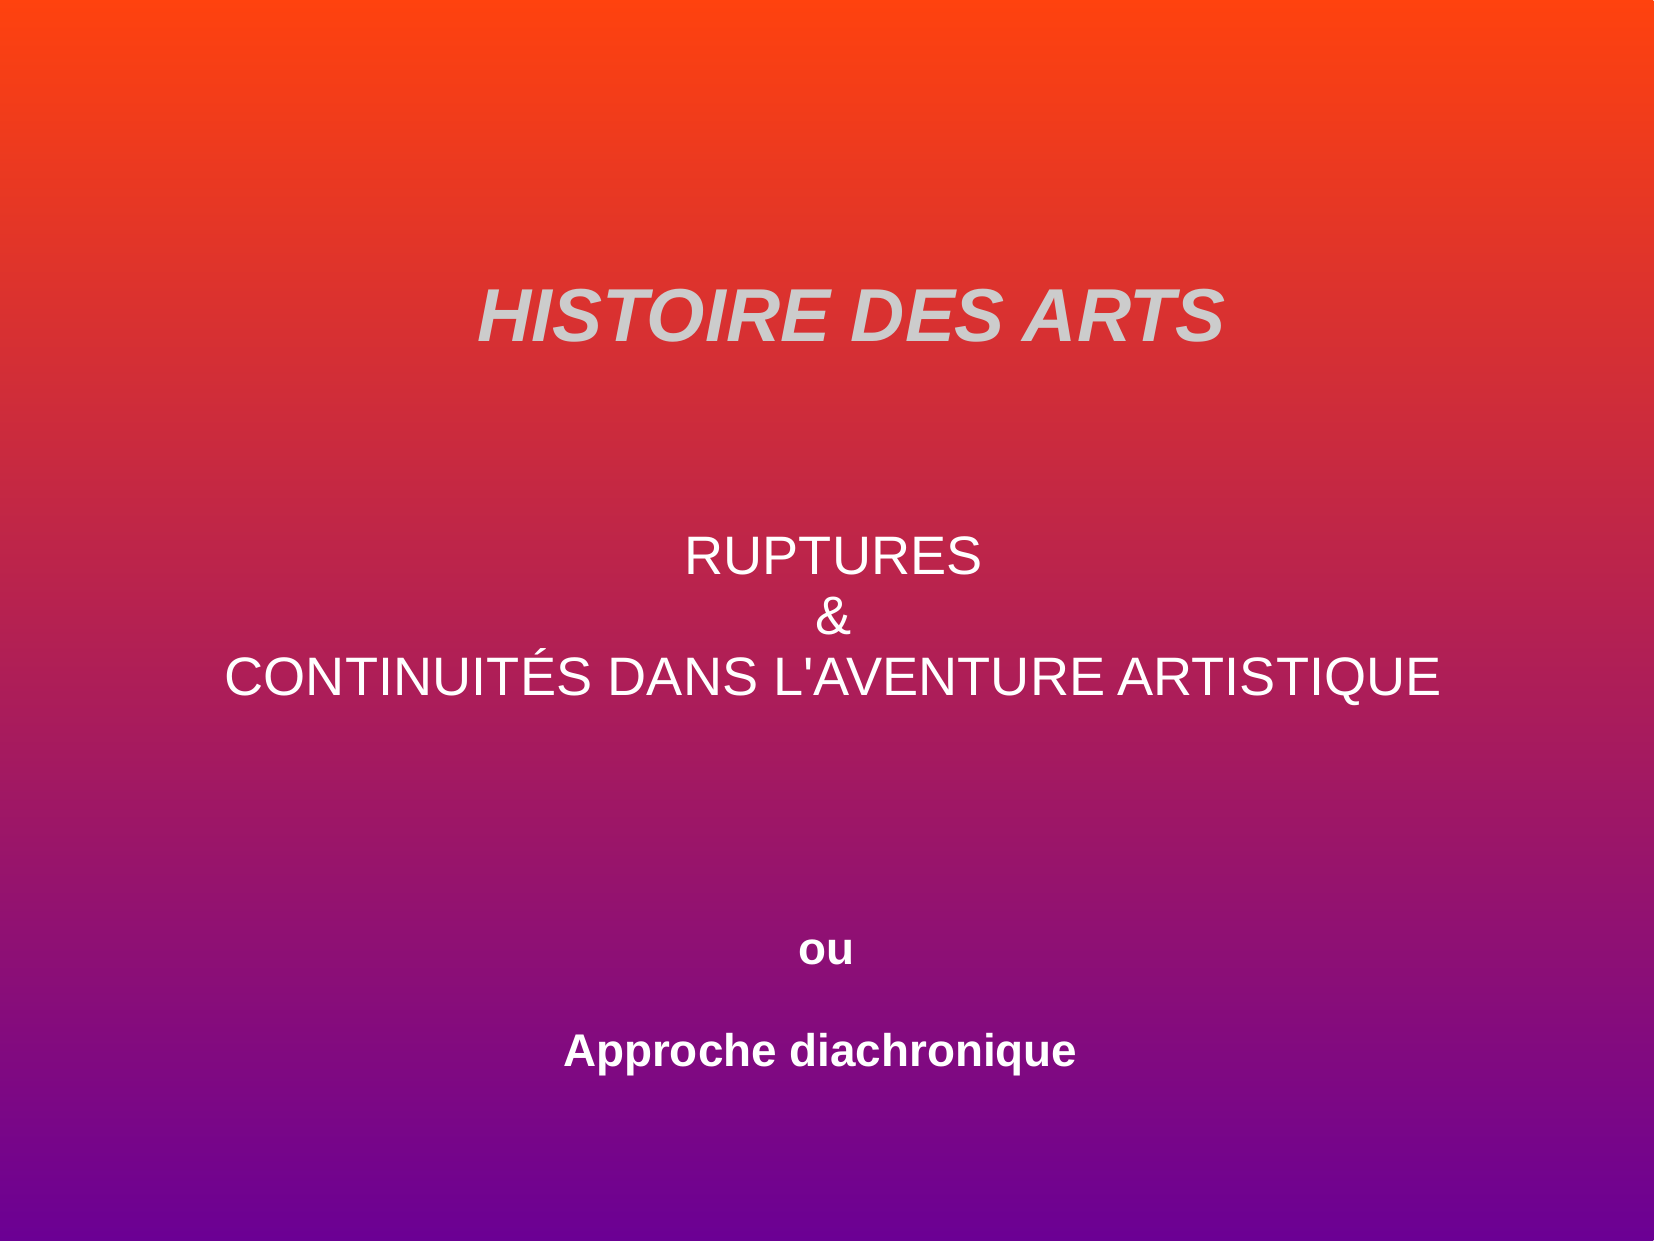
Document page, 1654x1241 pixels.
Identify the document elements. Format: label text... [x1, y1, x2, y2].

text_box ou Approche diachronique [295, 915, 1359, 1087]
text_box HISTOIRE DES ARTS RUPTURES & CONTINUITÉS DANS L'AVENTURE ARTISTIQUE [147, 265, 1536, 715]
